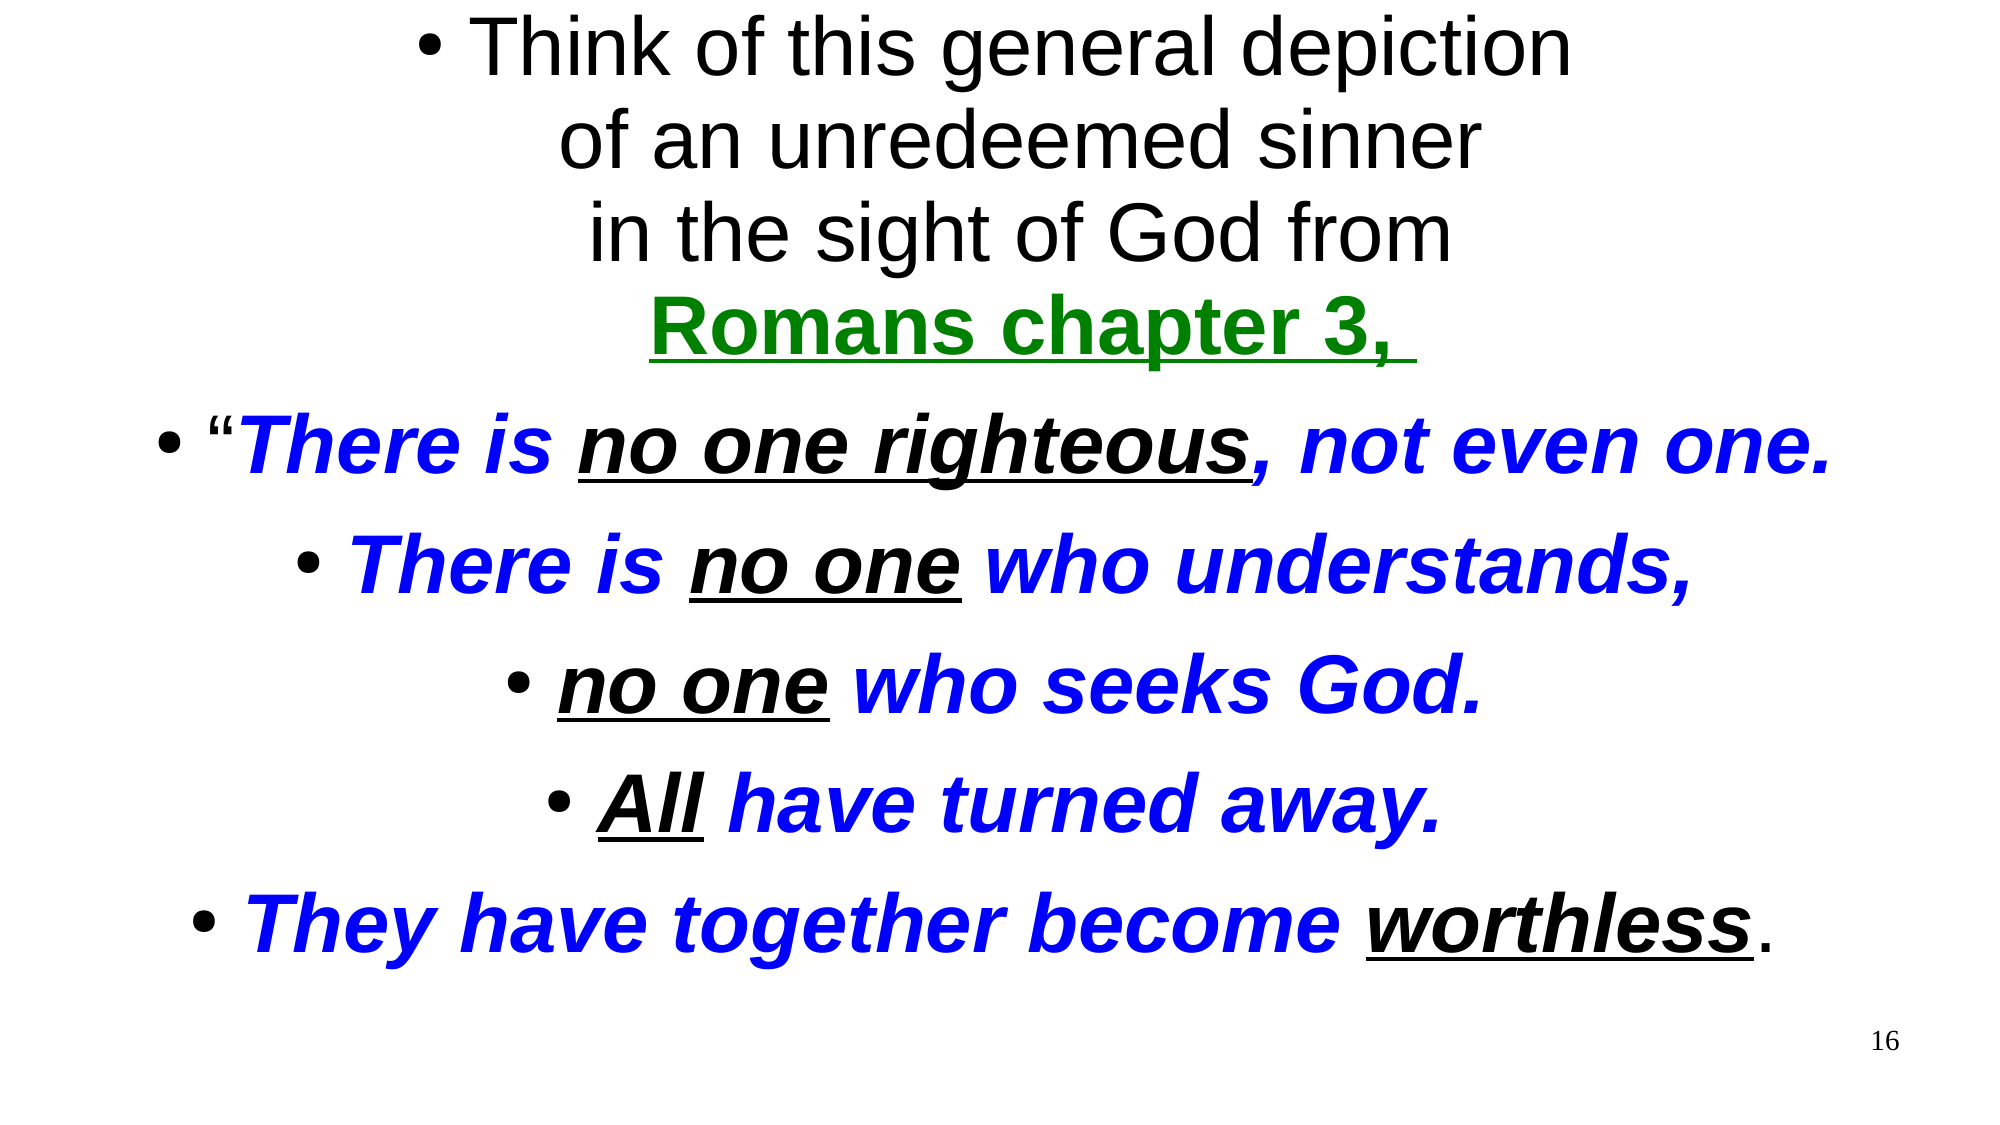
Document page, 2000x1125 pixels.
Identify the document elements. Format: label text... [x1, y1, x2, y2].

list Think of this general depiction of an unredeemed sinner in the sight of God from Romans chapter 3, “There is no one righteous, not even one. There is no one who understands, no one who seeks God. All have turned away. They have together become worthless. [0, 0, 1996, 1123]
